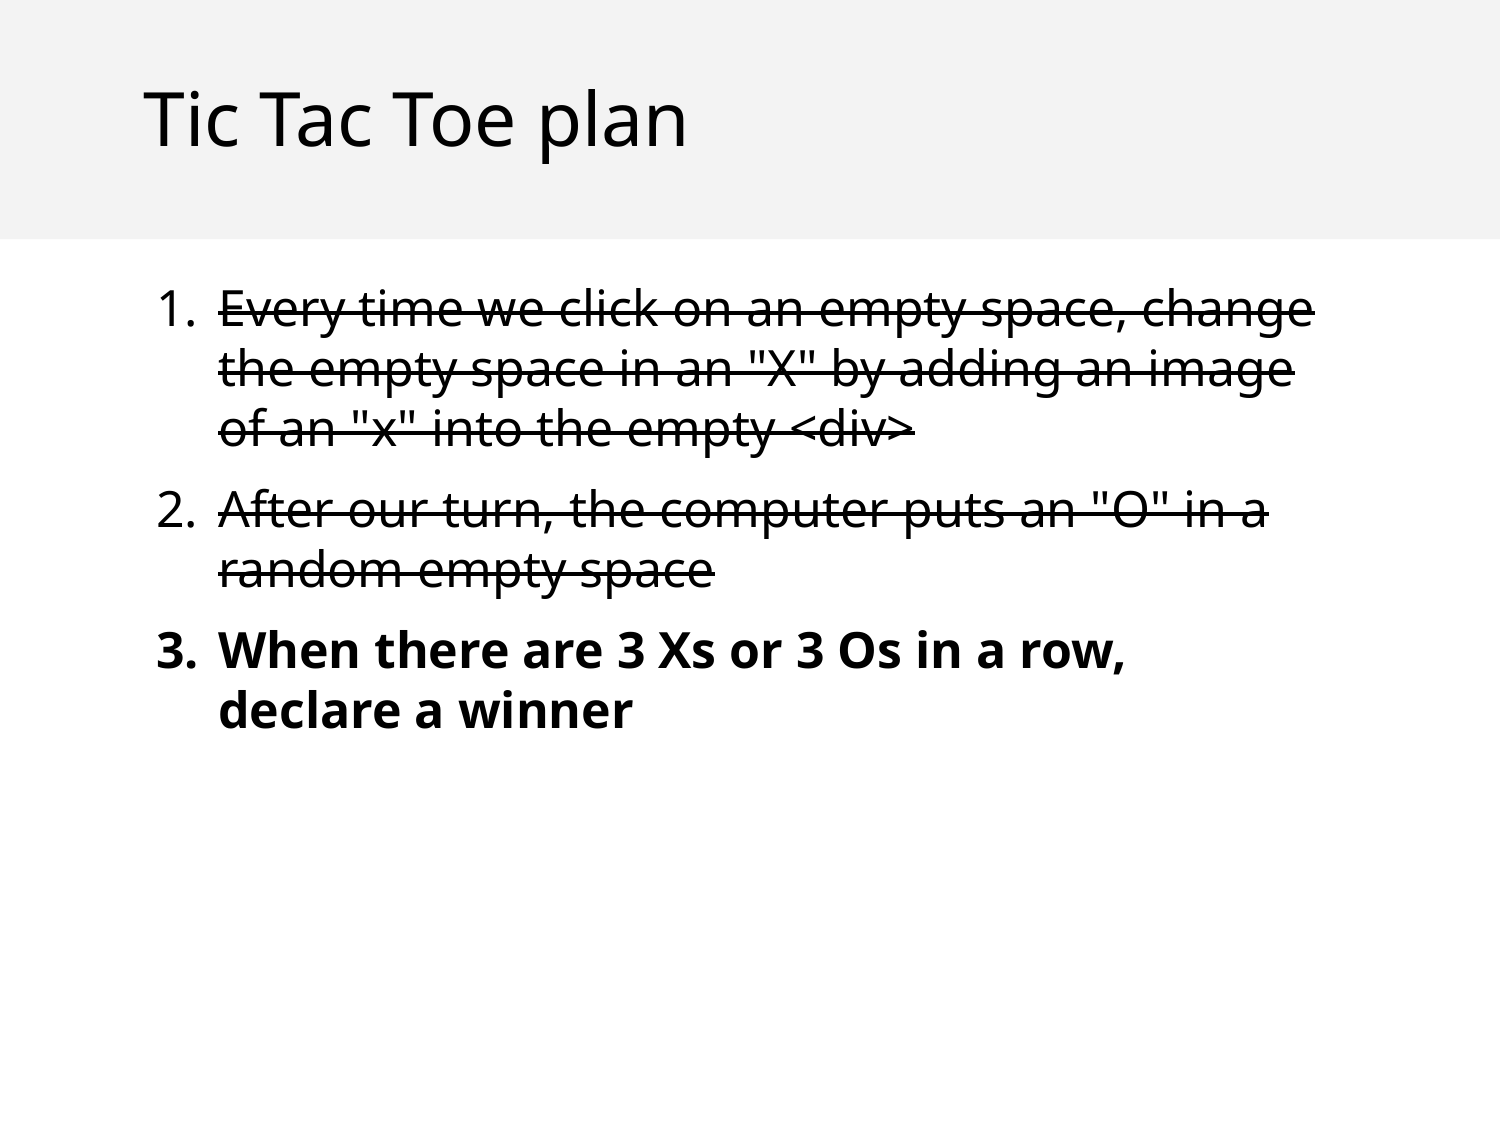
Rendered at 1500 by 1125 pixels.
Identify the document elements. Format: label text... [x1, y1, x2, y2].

title Tic Tac Toe plan [128, 56, 1372, 183]
text_box Every time we click on an empty space, change the empty space in an "X" by adding an image of an "x" into the empty <div> After our turn, the computer puts an "O" in a random empty space When there are 3 Xs or 3 Os in a row, declare a winner [128, 261, 1333, 642]
